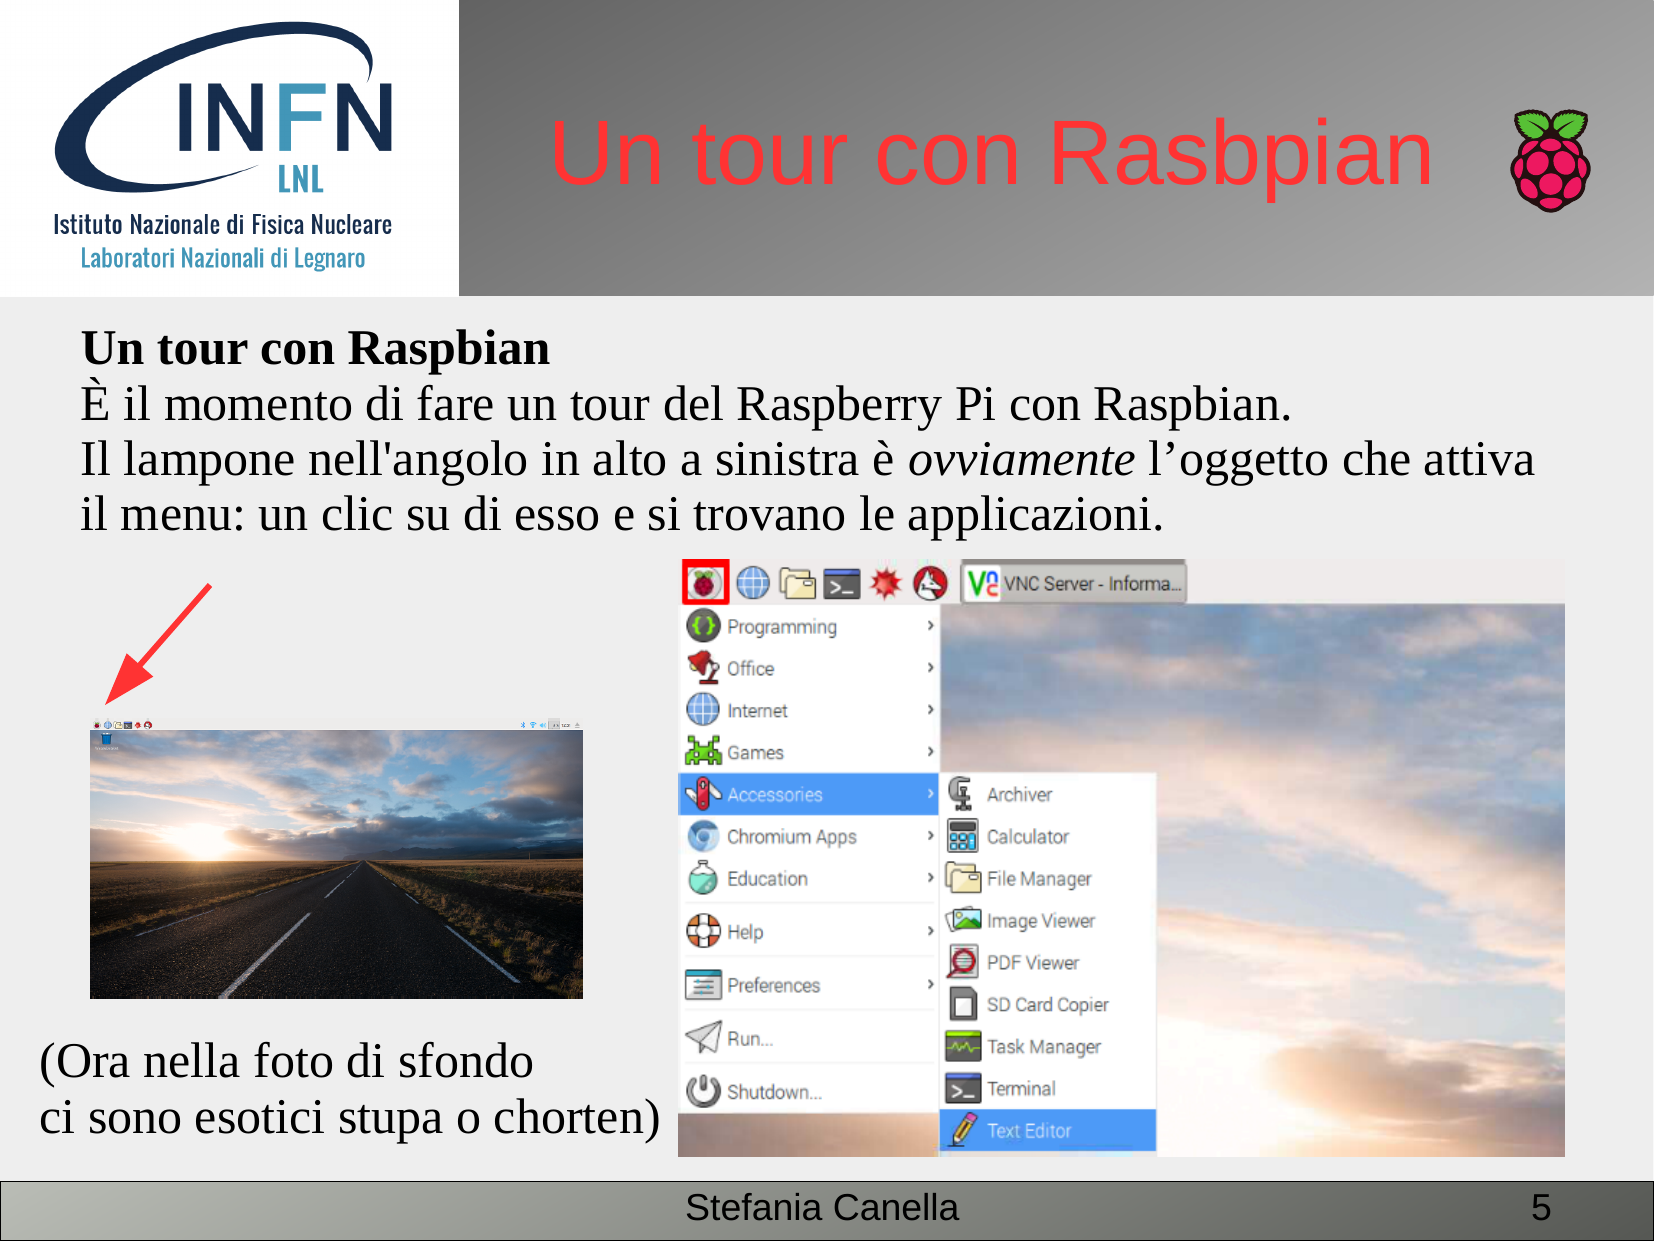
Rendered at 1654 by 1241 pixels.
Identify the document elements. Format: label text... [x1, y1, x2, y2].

text_box <number> [1516, 1178, 1654, 1241]
picture [90, 718, 583, 999]
text_box [459, 0, 1654, 296]
text_box Stefania Canella [670, 1178, 984, 1241]
subtitle Un tour con Raspbian È il momento di fare un tour del Raspberry Pi con Raspbian. Il lampone nell'angolo in alto a sinistra è ovviamente l’oggetto che attiva il menu: un clic su di esso e si trovano le applicazioni. [80, 307, 1573, 555]
picture [678, 559, 1565, 1157]
text_box [0, 1181, 670, 1241]
text_box (Ora nella foto di sfondo ci sono esotici stupa o chorten) [39, 1020, 664, 1157]
text_box [984, 1181, 1516, 1241]
picture [0, 0, 459, 297]
title Un tour con Rasbpian [459, 49, 1571, 257]
